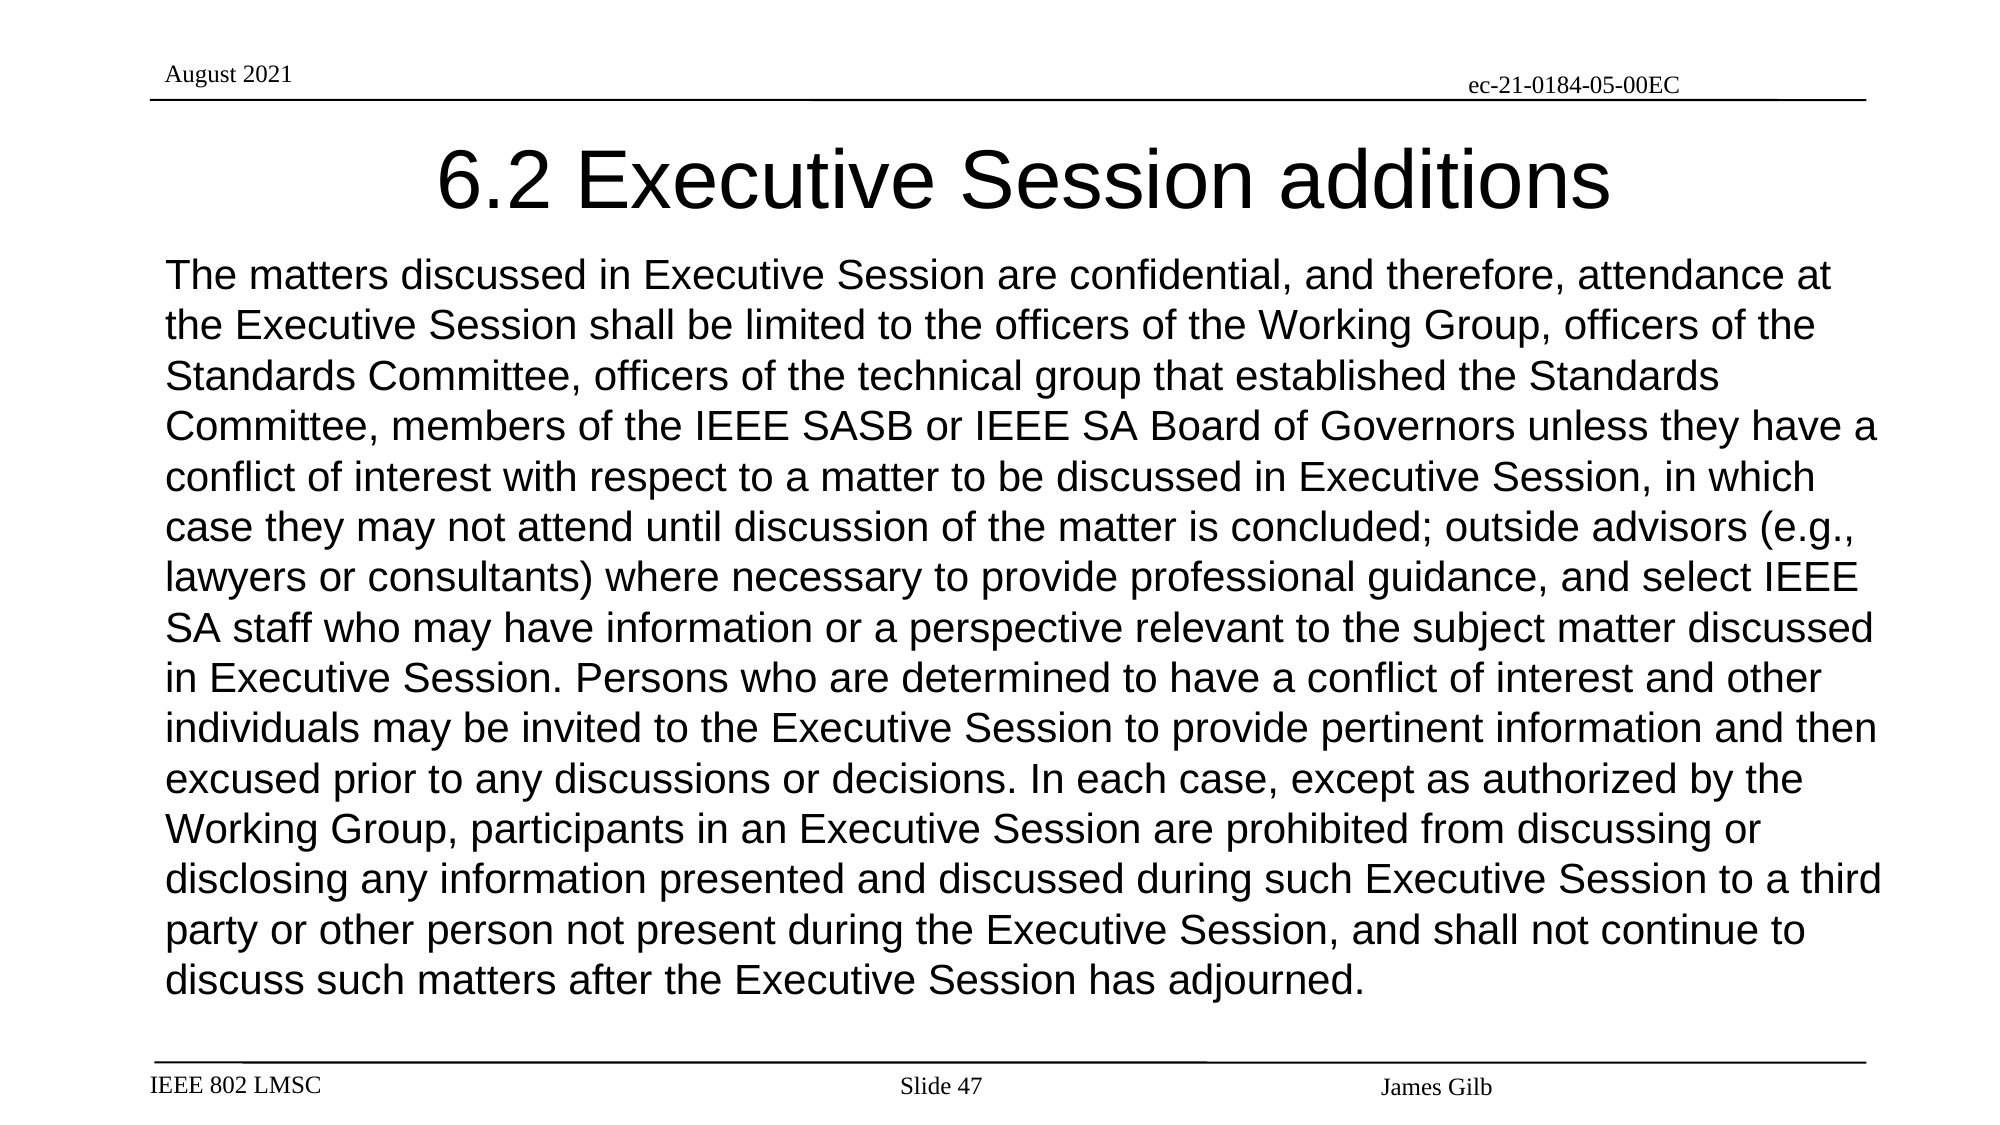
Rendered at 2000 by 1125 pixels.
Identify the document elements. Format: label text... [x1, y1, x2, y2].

list The matters discussed in Executive Session are confidential, and therefore, attendance at the Executive Session shall be limited to the officers of the Working Group, officers of the Standards Committee, officers of the technical group that established the Standards Committee, members of the IEEE SASB or IEEE SA Board of Governors unless they have a conflict of interest with respect to a matter to be discussed in Executive Session, in which case they may not attend until discussion of the matter is concluded; outside advisors (e.g., lawyers or consultants) where necessary to provide professional guidance, and select IEEE SA staff who may have information or a perspective relevant to the subject matter discussed in Executive Session. Persons who are determined to have a conflict of interest and other individuals may be invited to the Executive Session to provide pertinent information and then excused prior to any discussions or decisions. In each case, except as authorized by the Working Group, participants in an Executive Session are prohibited from discussing or disclosing any information presented and discussed during such Executive Session to a third party or other person not present during the Executive Session, and shall not continue to discuss such matters after the Executive Session has adjourned. [149, 239, 1900, 1051]
title 6.2 Executive Session additions [149, 112, 1900, 238]
text_box Slide [799, 1069, 1083, 1108]
